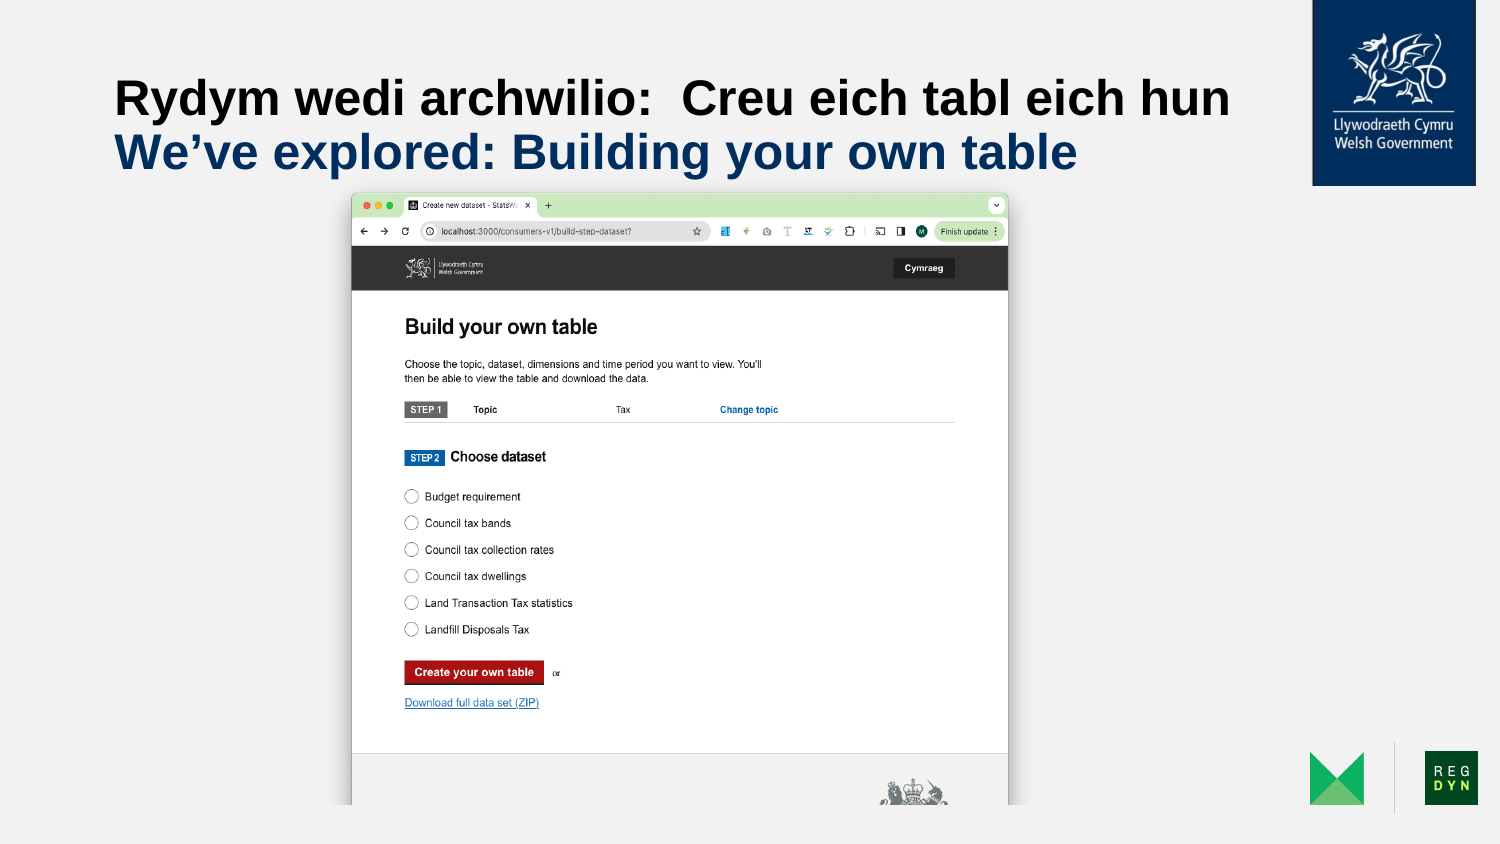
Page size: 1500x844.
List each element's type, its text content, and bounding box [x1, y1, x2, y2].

picture [1310, 752, 1364, 805]
picture [1425, 751, 1478, 805]
title Rydym wedi archwilio: Creu eich tabl eich hun We’ve explored: Building your own table [103, 44, 1397, 209]
picture [319, 209, 1040, 805]
